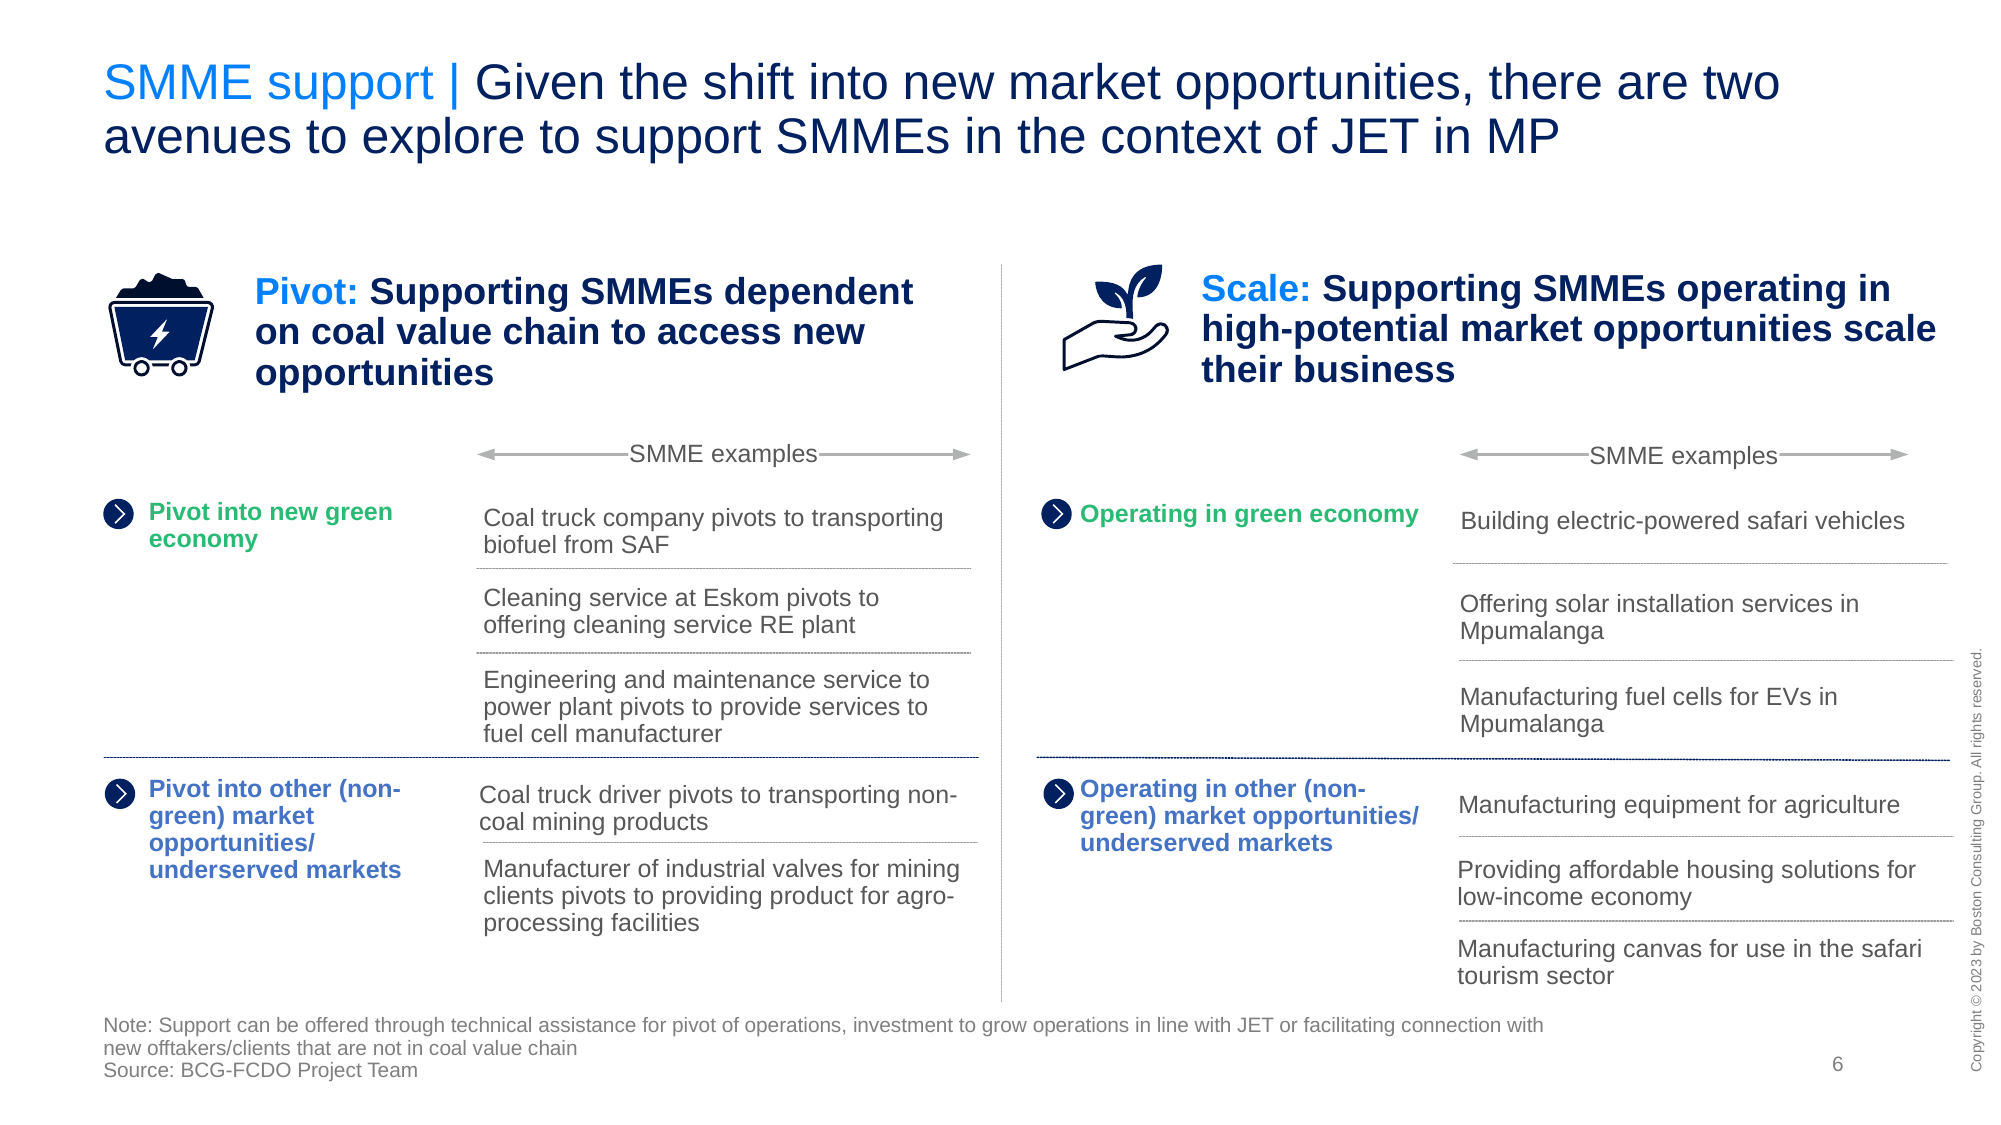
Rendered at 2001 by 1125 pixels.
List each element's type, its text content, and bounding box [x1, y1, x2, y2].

text_box [116, 272, 204, 298]
text_box Operating in green economy [1080, 500, 1424, 529]
text_box Coal truck company pivots to transporting biofuel from SAF [483, 504, 965, 551]
text_box [1043, 778, 1074, 809]
text_box [1041, 498, 1072, 530]
text_box SMME examples [1588, 442, 1780, 467]
text_box Pivot: Supporting SMMEs dependent on coal value chain to access new opportunities [254, 271, 967, 382]
text_box [1095, 264, 1163, 319]
text_box Manufacturing fuel cells for EVs in Mpumalanga [1459, 684, 1941, 730]
text_box SMME examples [628, 441, 820, 469]
text_box Offering solar installation services in Mpumalanga [1459, 591, 1941, 637]
text_box [1062, 319, 1169, 372]
text_box [114, 306, 208, 361]
text_box [151, 363, 170, 367]
text_box Engineering and maintenance service to power plant pivots to provide services to fuel cell manufacturer [483, 654, 965, 757]
text_box Coal truck driver pivots to transporting non-coal mining products [479, 781, 960, 828]
text_box Pivot into other (non-green) market opportunities/ underserved markets [148, 775, 432, 885]
text_box [171, 360, 188, 377]
text_box Scale: Supporting SMMEs operating in high-potential market opportunities scale their business [1201, 268, 1940, 379]
text_box Manufacturing canvas for use in the safari tourism sector [1457, 935, 1939, 982]
text_box Pivot into new green economy [148, 498, 432, 554]
text_box Building electric-powered safari vehicles [1460, 498, 1942, 545]
text_box Cleaning service at Eskom pivots to offering cleaning service RE plant [483, 573, 965, 651]
text_box [104, 778, 136, 809]
title SMME support | Given the shift into new market opportunities, there are two avenues to explore to support SMMEs in the context of JET in MP [103, 55, 1897, 165]
text_box Operating in other (non-green) market opportunities/ underserved markets [1080, 775, 1440, 858]
text_box [103, 498, 134, 530]
text_box Providing affordable housing solutions for low-income economy [1457, 856, 1939, 903]
text_box Manufacturing equipment for agriculture [1458, 783, 1939, 829]
text_box [133, 360, 150, 377]
text_box Manufacturer of industrial valves for mining clients pivots to providing product for agro-processing facilities [483, 846, 965, 947]
text_box [108, 300, 214, 367]
text_box Note: Support can be offered through technical assistance for pivot of operations, investment to grow operations in line with JET or facilitating connection with new offtakers/clients that are not in coal value chain Source: BCG-FCDO Project Team [103, 990, 1585, 1082]
